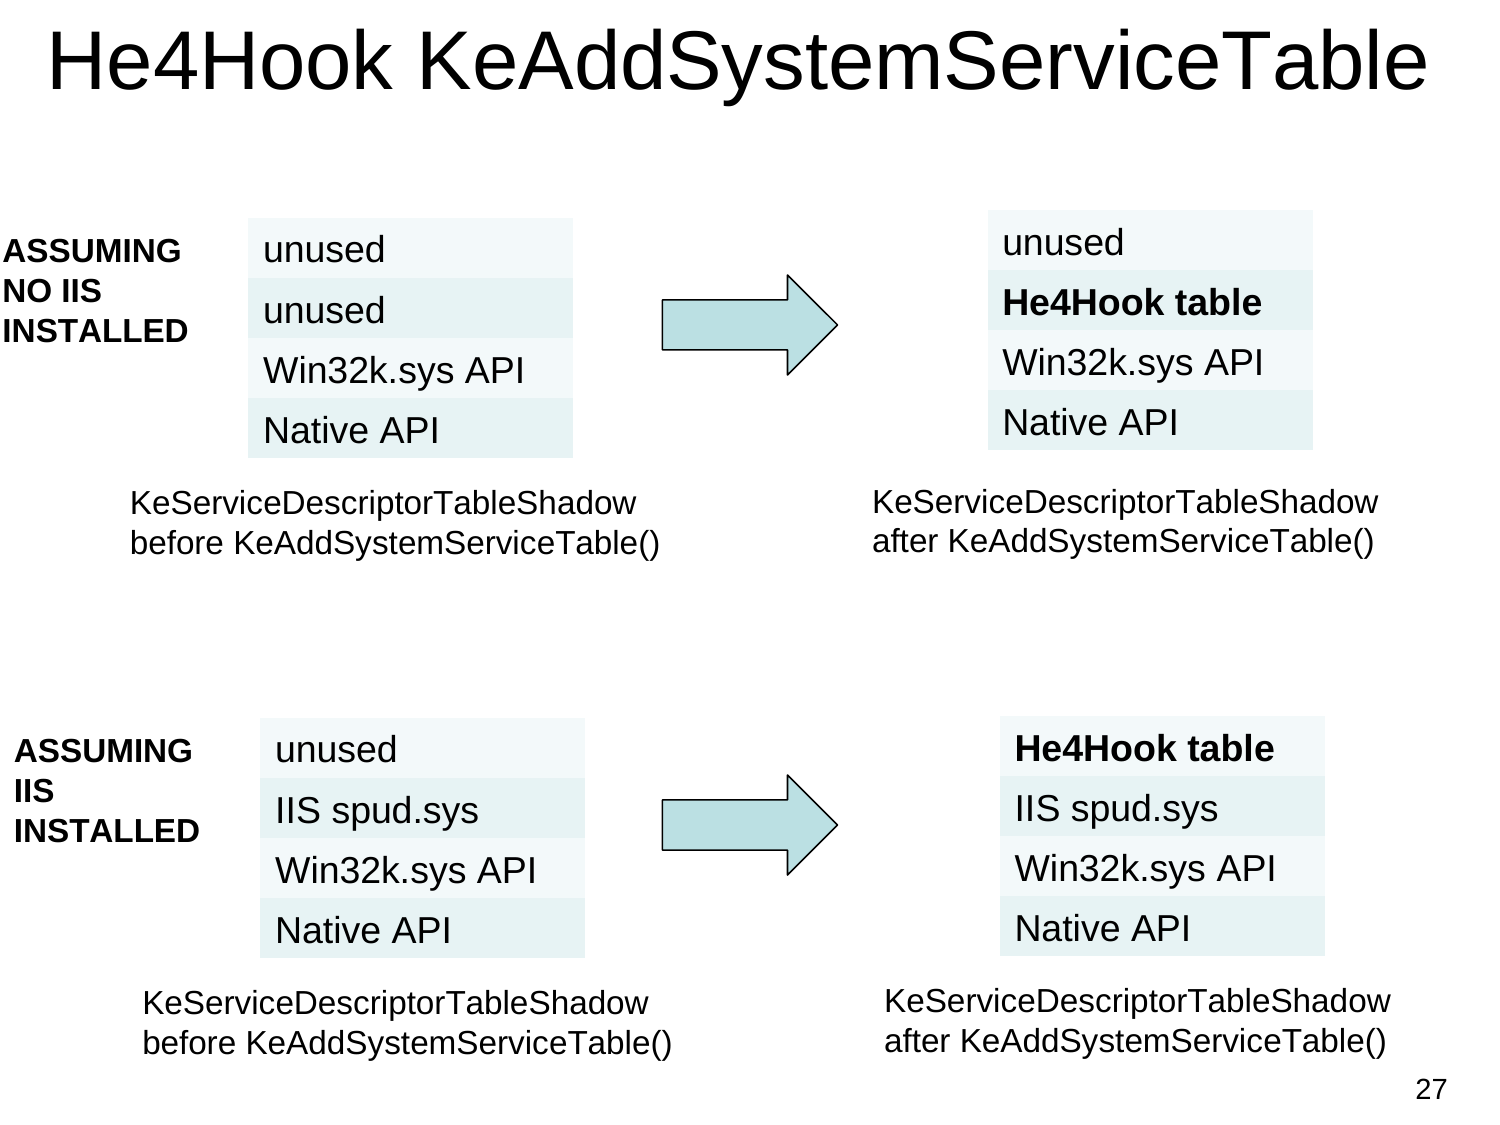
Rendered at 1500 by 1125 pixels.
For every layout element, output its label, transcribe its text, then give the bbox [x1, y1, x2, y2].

table_cell He4Hook table [988, 270, 1313, 330]
text_box <number> [1149, 1062, 1463, 1125]
text_box ASSUMING NO IIS INSTALLED [0, 221, 251, 357]
table_cell Native API [988, 390, 1313, 450]
text_box KeServiceDescriptorTableShadow after KeAddSystemServiceTable() [857, 472, 1409, 568]
table_cell Win32k.sys API [260, 838, 585, 898]
text_box [662, 774, 838, 876]
table_cell Win32k.sys API [988, 330, 1313, 390]
table_cell IIS spud.sys [1000, 776, 1325, 836]
text_box KeServiceDescriptorTableShadow after KeAddSystemServiceTable() [869, 971, 1422, 1068]
table_cell Native API [260, 898, 585, 958]
table_cell IIS spud.sys [260, 778, 585, 838]
table_cell Win32k.sys API [1000, 836, 1325, 896]
table_cell Native API [248, 398, 573, 458]
table_cell unused [251, 278, 573, 338]
table_header unused [248, 218, 573, 278]
text_box KeServiceDescriptorTableShadow before KeAddSystemServiceTable() [127, 973, 707, 1069]
text_box [662, 274, 838, 376]
table_cell Native API [1000, 896, 1325, 956]
text_box ASSUMING IIS INSTALLED [0, 721, 218, 857]
title He4Hook KeAddSystemServiceTable [0, 0, 1500, 150]
table_header unused [260, 718, 585, 778]
table_cell Win32k.sys API [248, 338, 573, 398]
table_header unused [988, 210, 1313, 270]
text_box KeServiceDescriptorTableShadow before KeAddSystemServiceTable() [115, 473, 695, 569]
table_header He4Hook table [1000, 716, 1325, 776]
